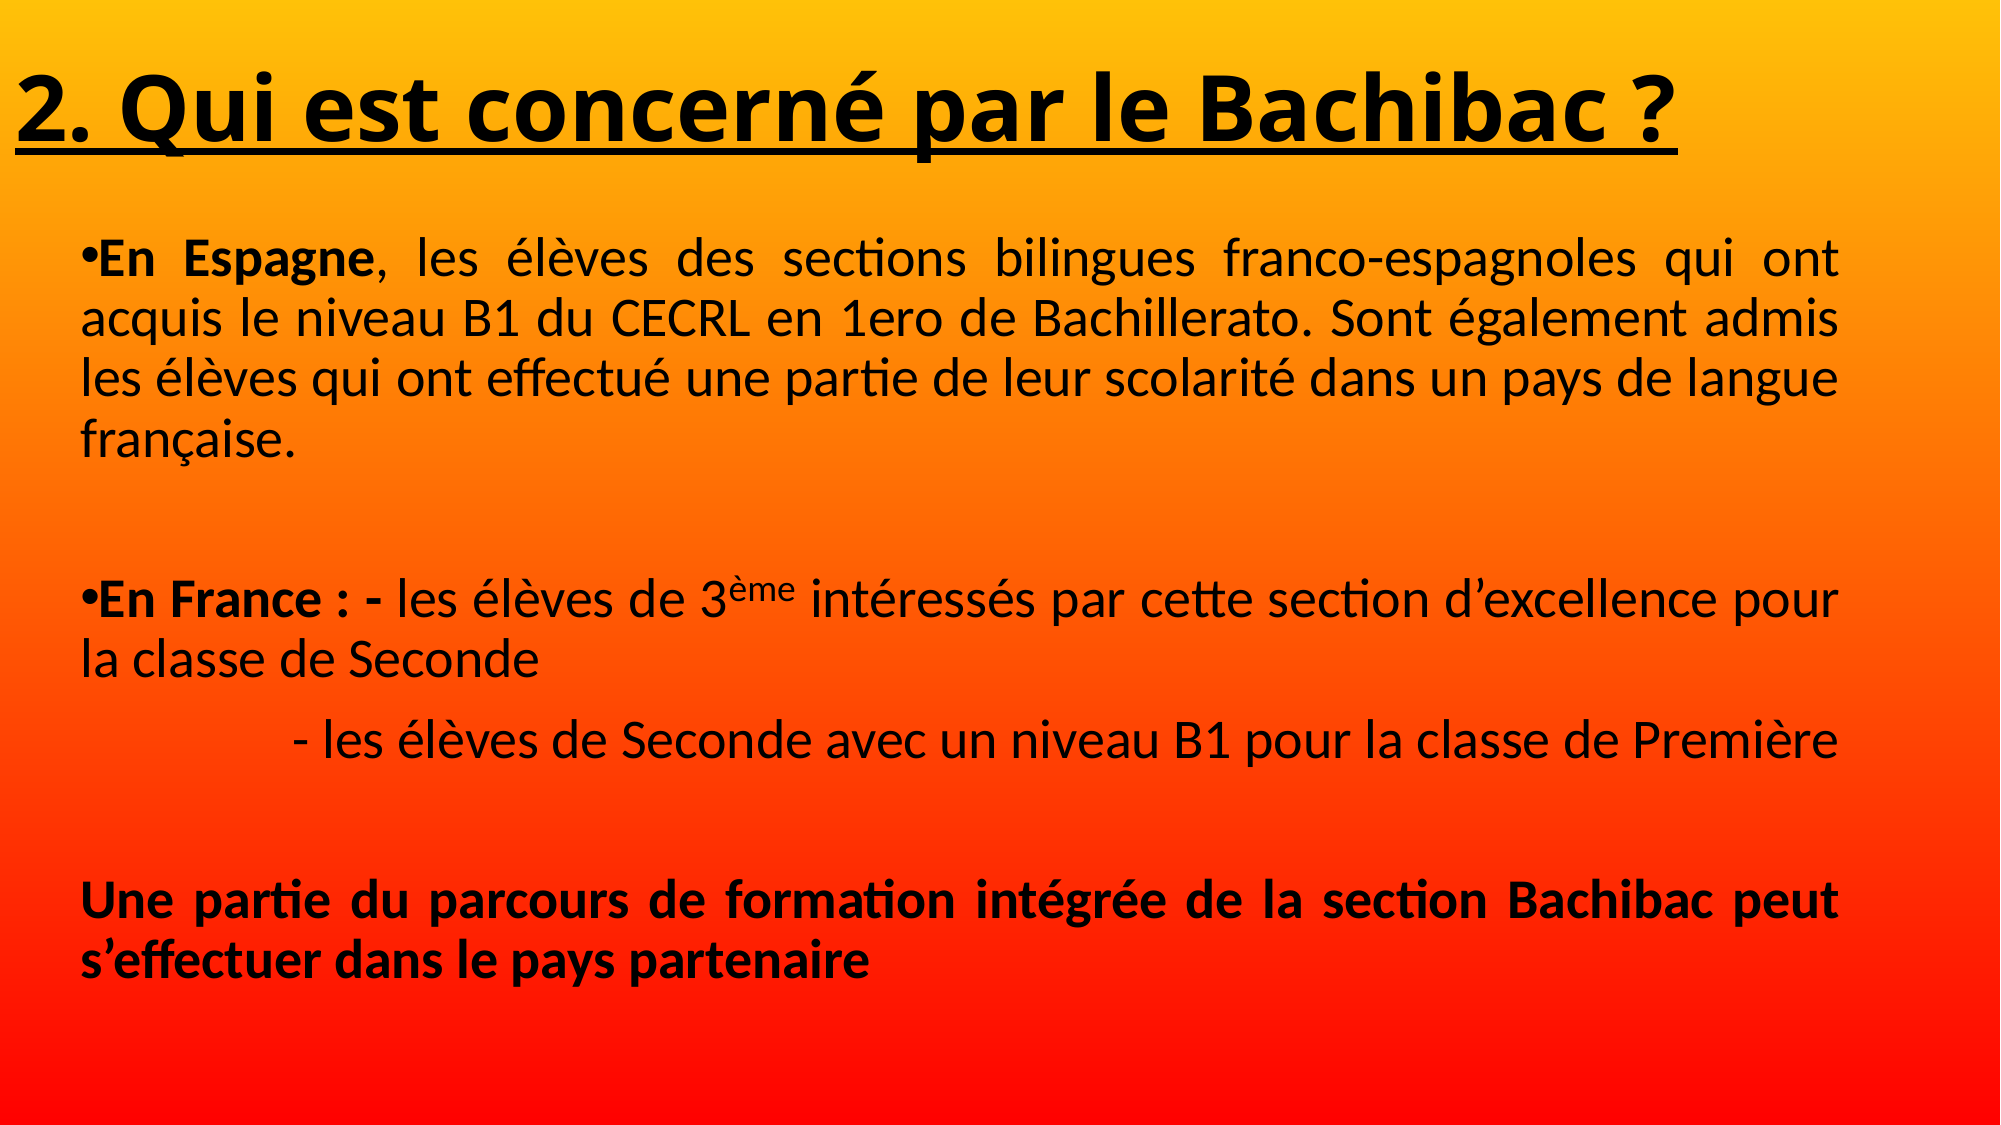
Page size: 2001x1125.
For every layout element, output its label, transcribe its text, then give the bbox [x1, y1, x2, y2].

list En Espagne, les élèves des sections bilingues franco-espagnoles qui ont acquis le niveau B1 du CECRL en 1ero de Bachillerato. Sont également admis les élèves qui ont effectué une partie de leur scolarité dans un pays de langue française. En France : - les élèves de 3ème intéressés par cette section d’excellence pour la classe de Seconde - les élèves de Seconde avec un niveau B1 pour la classe de Première Une partie du parcours de formation intégrée de la section Bachibac peut s’effectuer dans le pays partenaire [65, 220, 1863, 1014]
title 2. Qui est concerné par le Bachibac ? [0, 3, 1725, 221]
